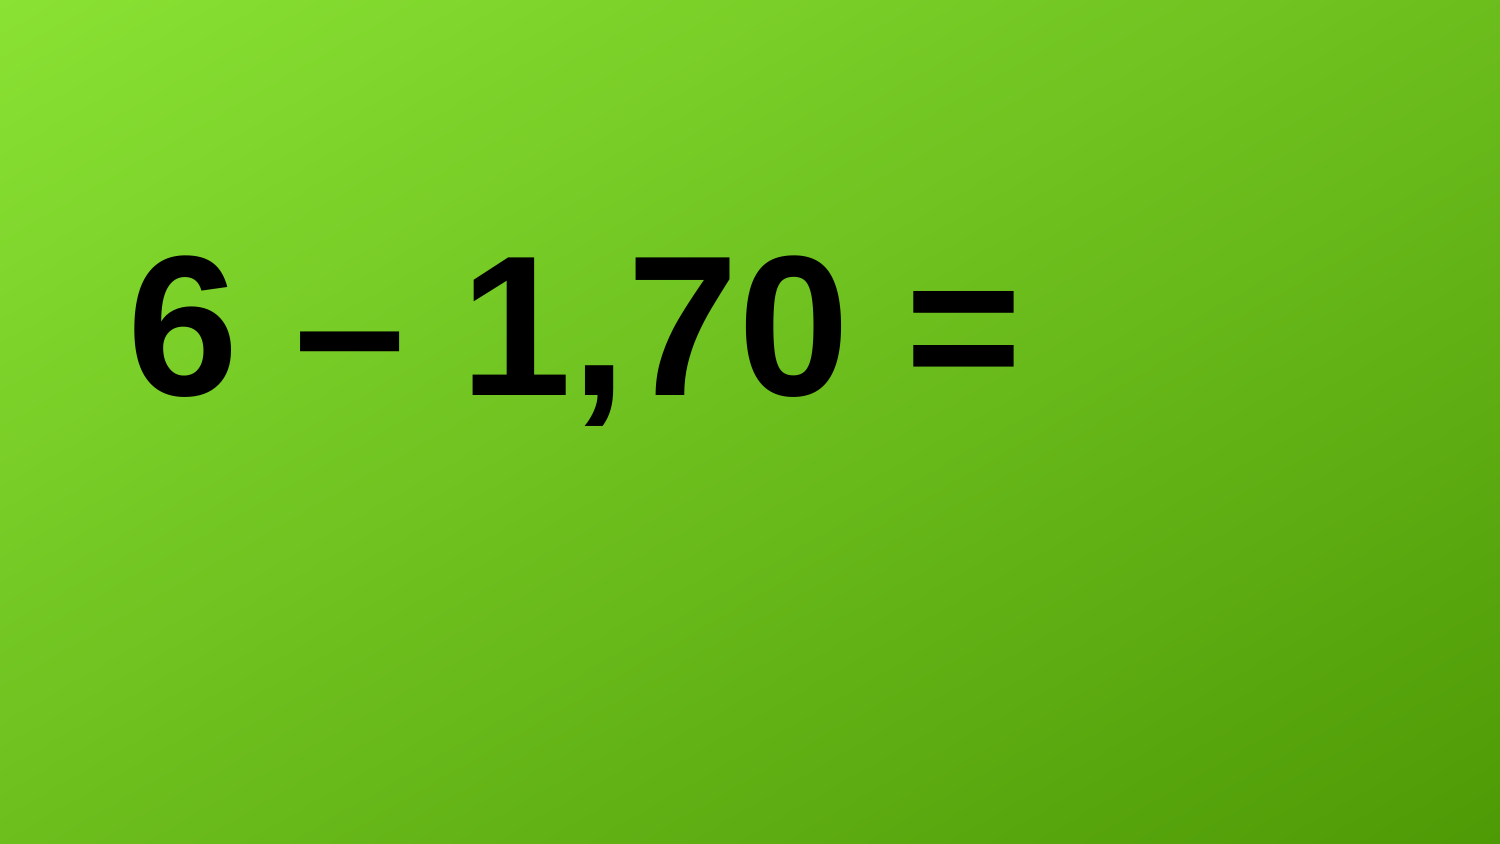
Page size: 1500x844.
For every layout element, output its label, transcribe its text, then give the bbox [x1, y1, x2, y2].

title 6 – 1,70 = [112, 259, 1388, 450]
